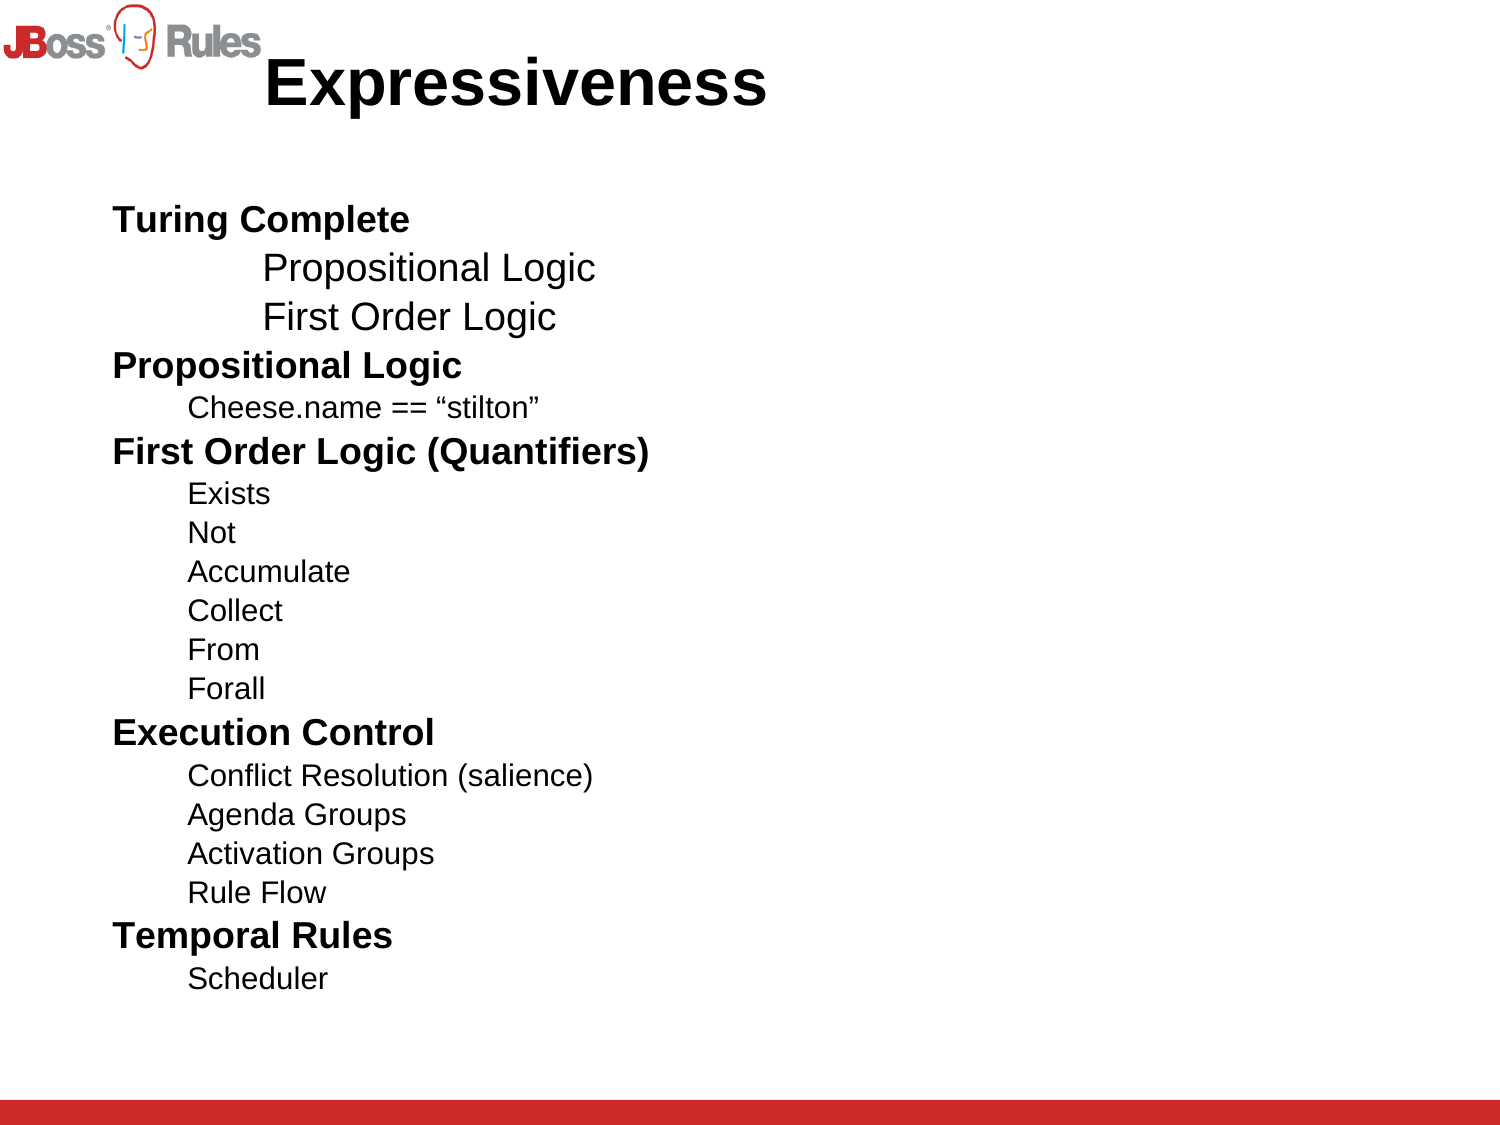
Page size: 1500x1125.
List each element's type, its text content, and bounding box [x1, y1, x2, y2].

title Expressiveness [249, 37, 1450, 150]
list Turing Complete Propositional Logic First Order Logic Propositional Logic Cheese.name == “stilton” First Order Logic (Quantifiers) Exists Not Accumulate Collect From Forall Execution Control Conflict Resolution (salience) Agenda Groups Activation Groups Rule Flow Temporal Rules Scheduler [97, 194, 1411, 1071]
picture [0, 0, 266, 73]
